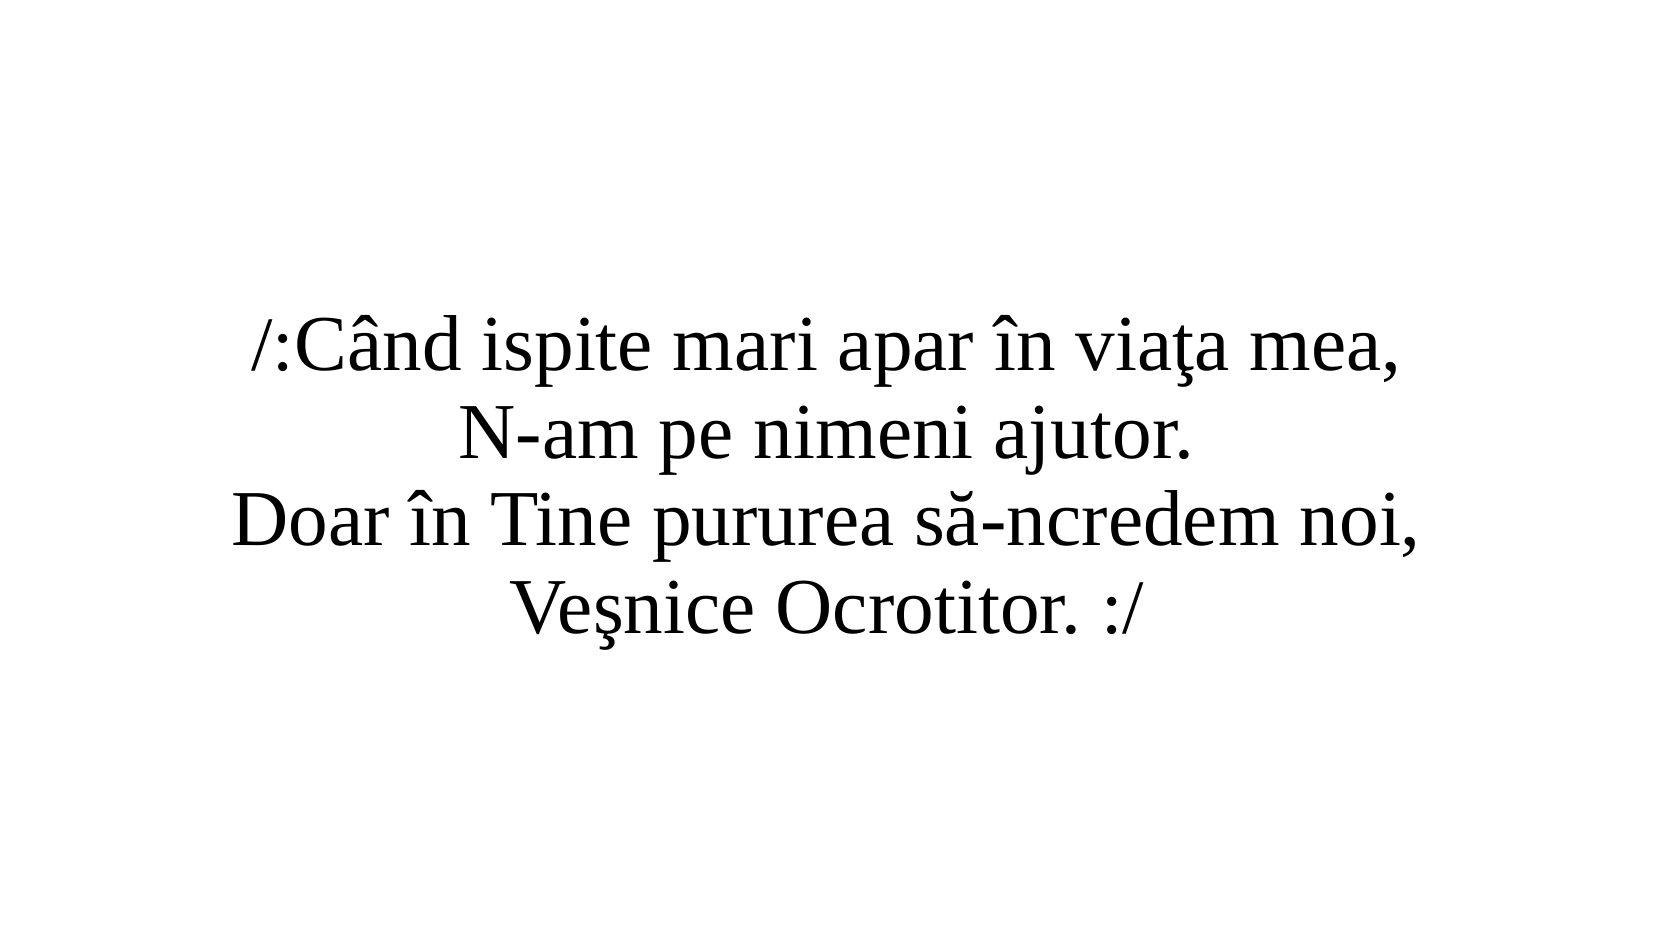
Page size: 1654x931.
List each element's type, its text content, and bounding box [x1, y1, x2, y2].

subtitle /:Când ispite mari apar în viaţa mea, N-am pe nimeni ajutor. Doar în Tine pururea să-ncredem noi, Veşnice Ocrotitor. :/ [165, 205, 1489, 745]
